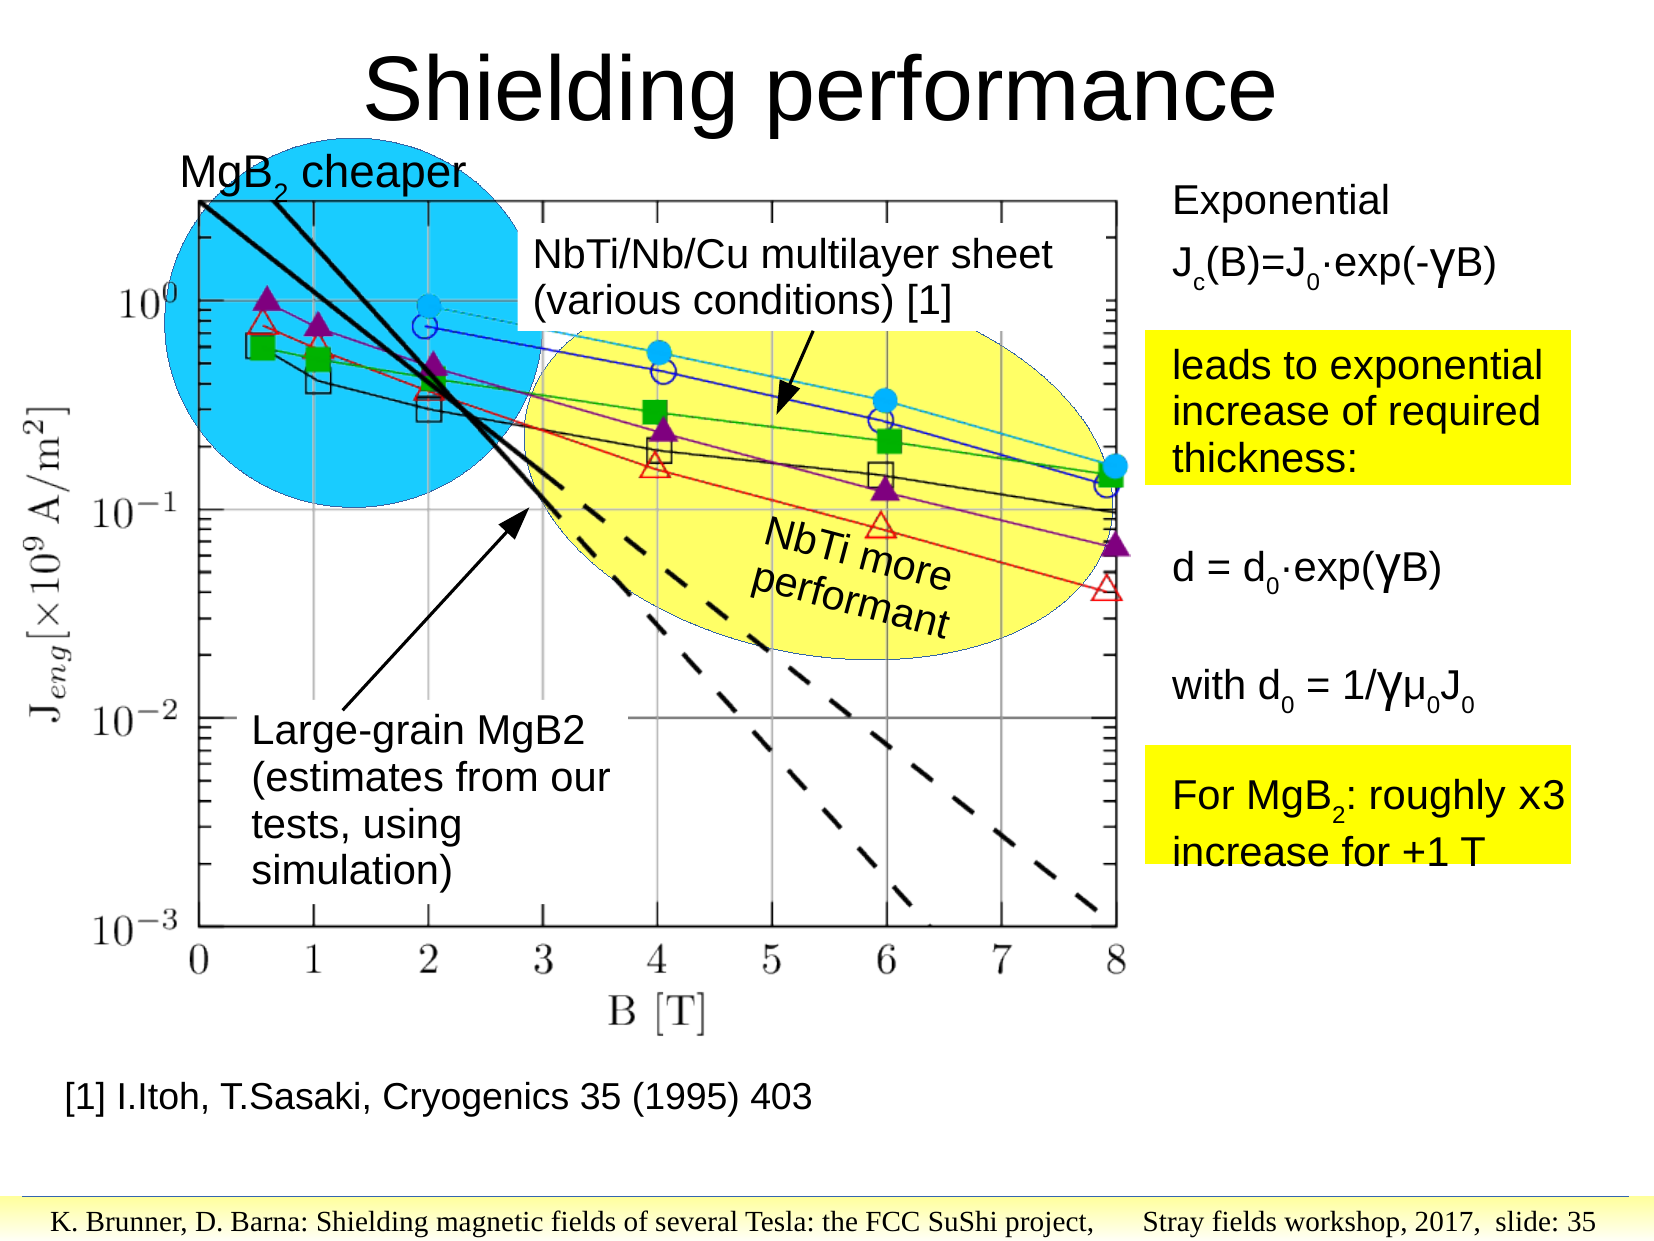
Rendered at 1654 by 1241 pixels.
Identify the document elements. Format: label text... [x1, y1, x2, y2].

picture [12, 181, 1131, 1052]
text_box [1145, 745, 1157, 864]
text_box Large-grain MgB2 (estimates from our tests, using simulation) [236, 699, 628, 905]
text_box [1145, 330, 1157, 485]
text_box [1] I.Itoh, T.Sasaki, Cryogenics 35 (1995) 403 [49, 1068, 1335, 1125]
text_box NbTi/Nb/Cu multilayer sheet (various conditions) [1] [517, 223, 1106, 331]
text_box NbTi more performant [731, 495, 1082, 686]
text_box MgB2 cheaper [164, 138, 482, 216]
text_box Exponential Jc(B)=J0·exp(-γB) leads to exponential increase of required thickness: d = d0·exp(γB) with d0 = 1/γμ0J0 For MgB2: roughly x3 increase for +1 T [1157, 169, 1621, 864]
title Shielding performance [77, 31, 1566, 148]
